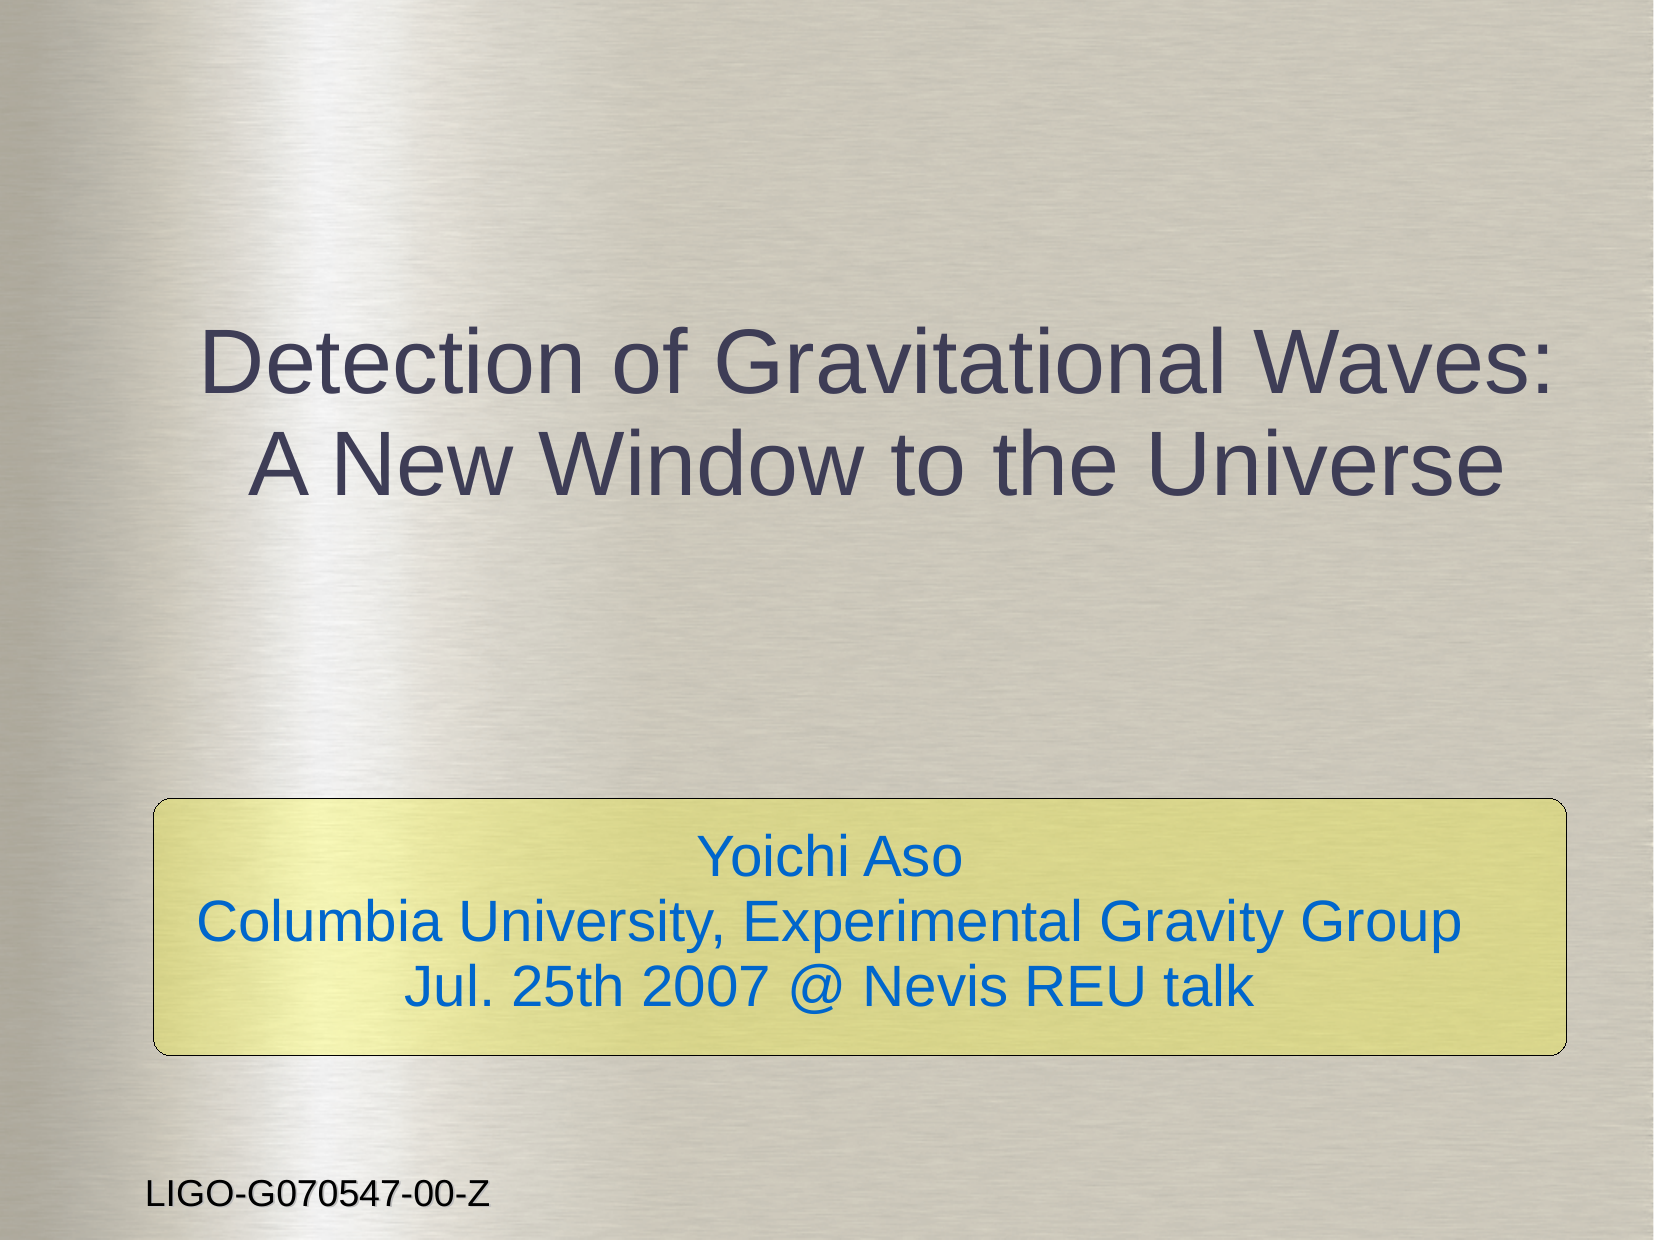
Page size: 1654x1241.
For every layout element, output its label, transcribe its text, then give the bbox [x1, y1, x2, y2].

text_box Yoichi Aso Columbia University, Experimental Gravity Group Jul. 25th 2007 @ Nevis REU talk [181, 816, 1478, 1027]
text_box LIGO-G070547-00-Z [130, 1164, 506, 1222]
text_box [153, 798, 1567, 1056]
picture [0, 0, 1654, 1240]
text_box Detection of Gravitational Waves: A New Window to the Universe [184, 302, 1571, 523]
